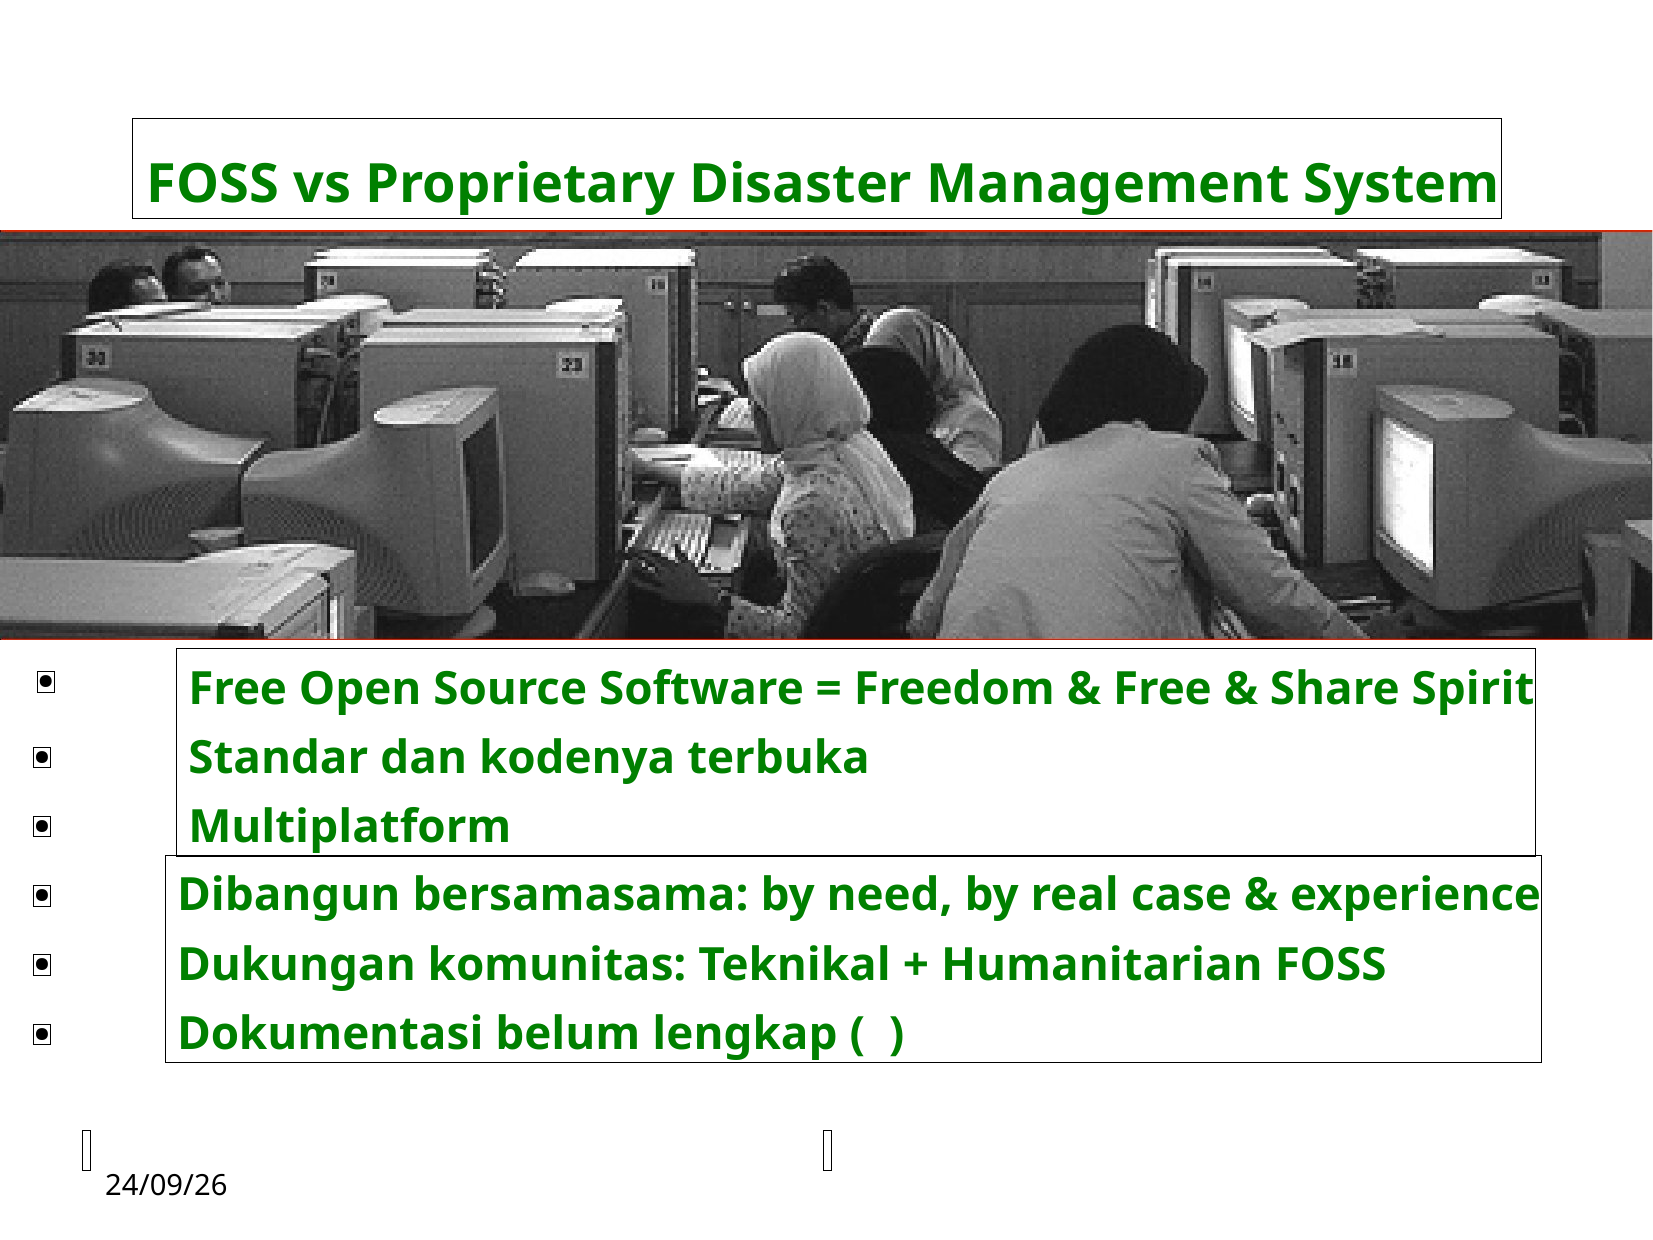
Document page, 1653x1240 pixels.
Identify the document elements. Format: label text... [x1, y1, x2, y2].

text_box ● [33, 816, 51, 837]
text_box Dibangun bersama­sama: by need, by real case & experience Dukungan komunitas: Teknikal + Humanitarian FOSS Dokumentasi belum lengkap ( ­ ) [165, 855, 1542, 1063]
text_box ● [33, 954, 51, 976]
text_box ● [33, 1024, 51, 1045]
text_box FOSS vs Proprietary Disaster Management System [132, 118, 1502, 219]
text_box ● [33, 885, 51, 907]
text_box ● [33, 747, 51, 768]
picture [0, 230, 1653, 640]
text_box ● [37, 671, 55, 693]
text_box Free Open Source Software = Freedom & Free & Share Spirit Standar dan kodenya terbuka Multiplatform [176, 648, 1536, 855]
